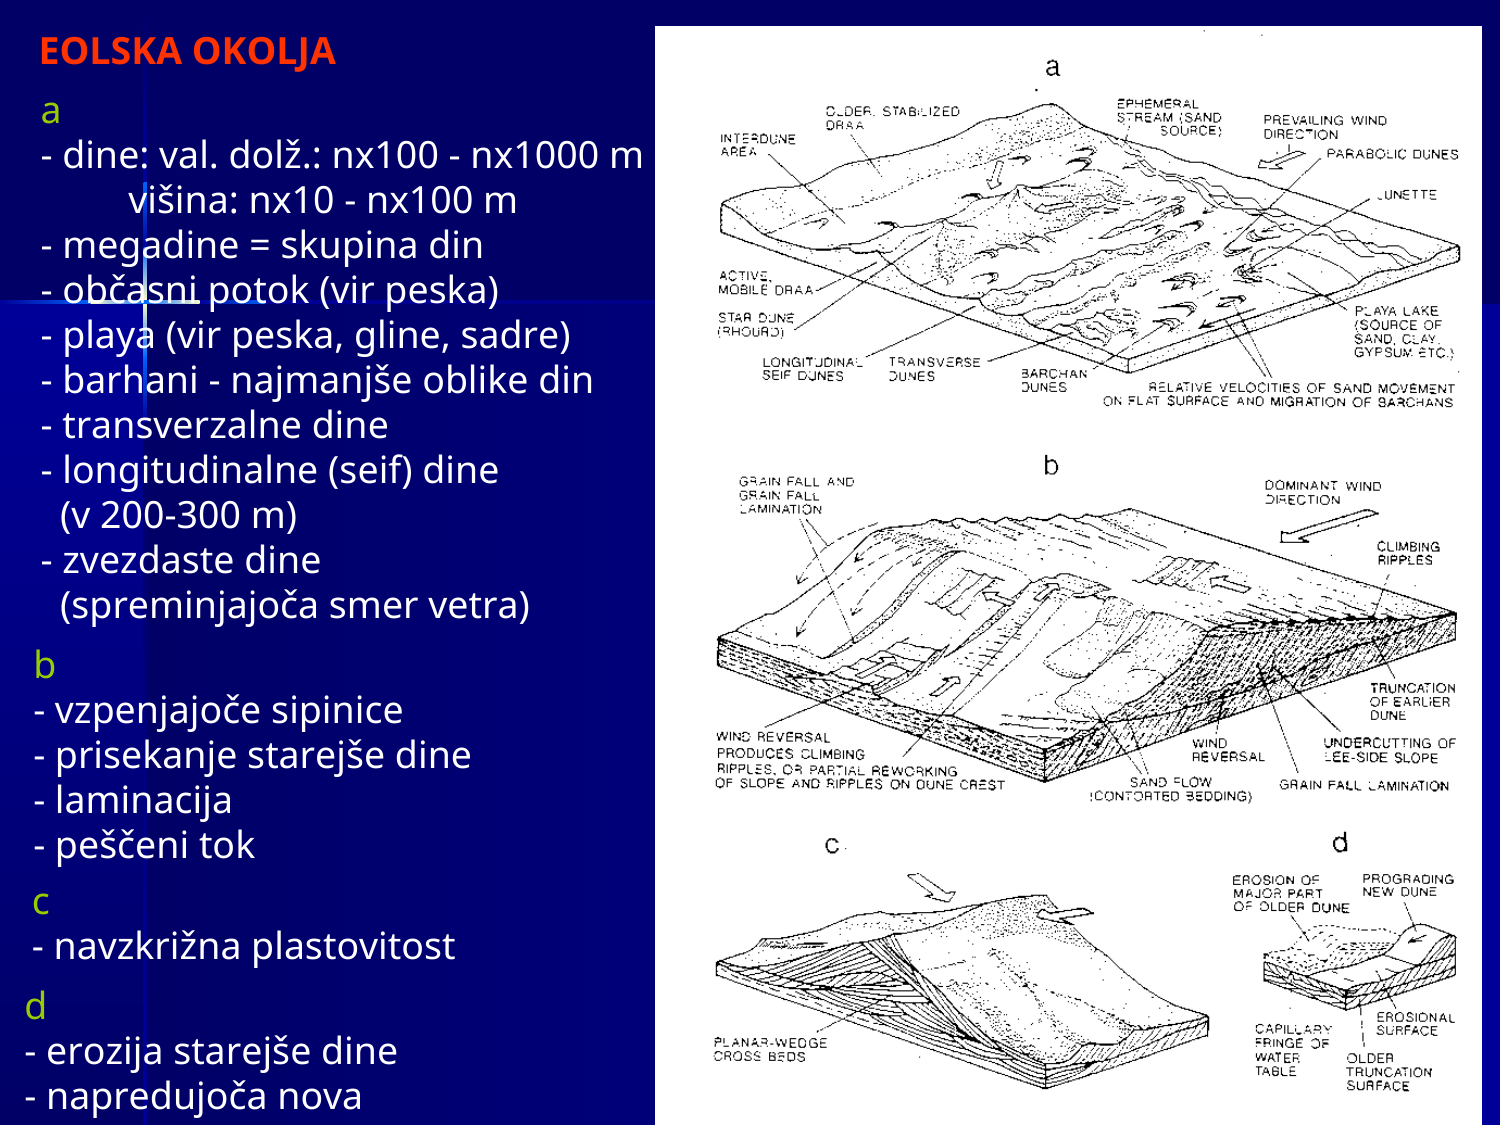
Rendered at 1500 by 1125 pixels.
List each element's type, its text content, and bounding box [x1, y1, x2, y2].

picture [655, 26, 1482, 1125]
text_box b - vzpenjajoče sipinice - prisekanje starejše dine - laminacija - peščeni tok [18, 633, 488, 874]
text_box c - navzkrižna plastovitost [17, 869, 472, 975]
text_box d - erozija starejše dine - napredujoča nova [9, 974, 414, 1125]
text_box a - dine: val. dolž.: nx100 - nx1000 m višina: nx10 - nx100 m - megadine = skupina din - občasni potok (vir peska) - playa (vir peska, gline, sadre) - barhani - najmanjše oblike din - transverzalne dine - longitudinalne (seif) dine (v 200-300 m) - zvezdaste dine (spreminjajoča smer vetra) [25, 78, 660, 634]
text_box EOLSKA OKOLJA [23, 18, 352, 80]
